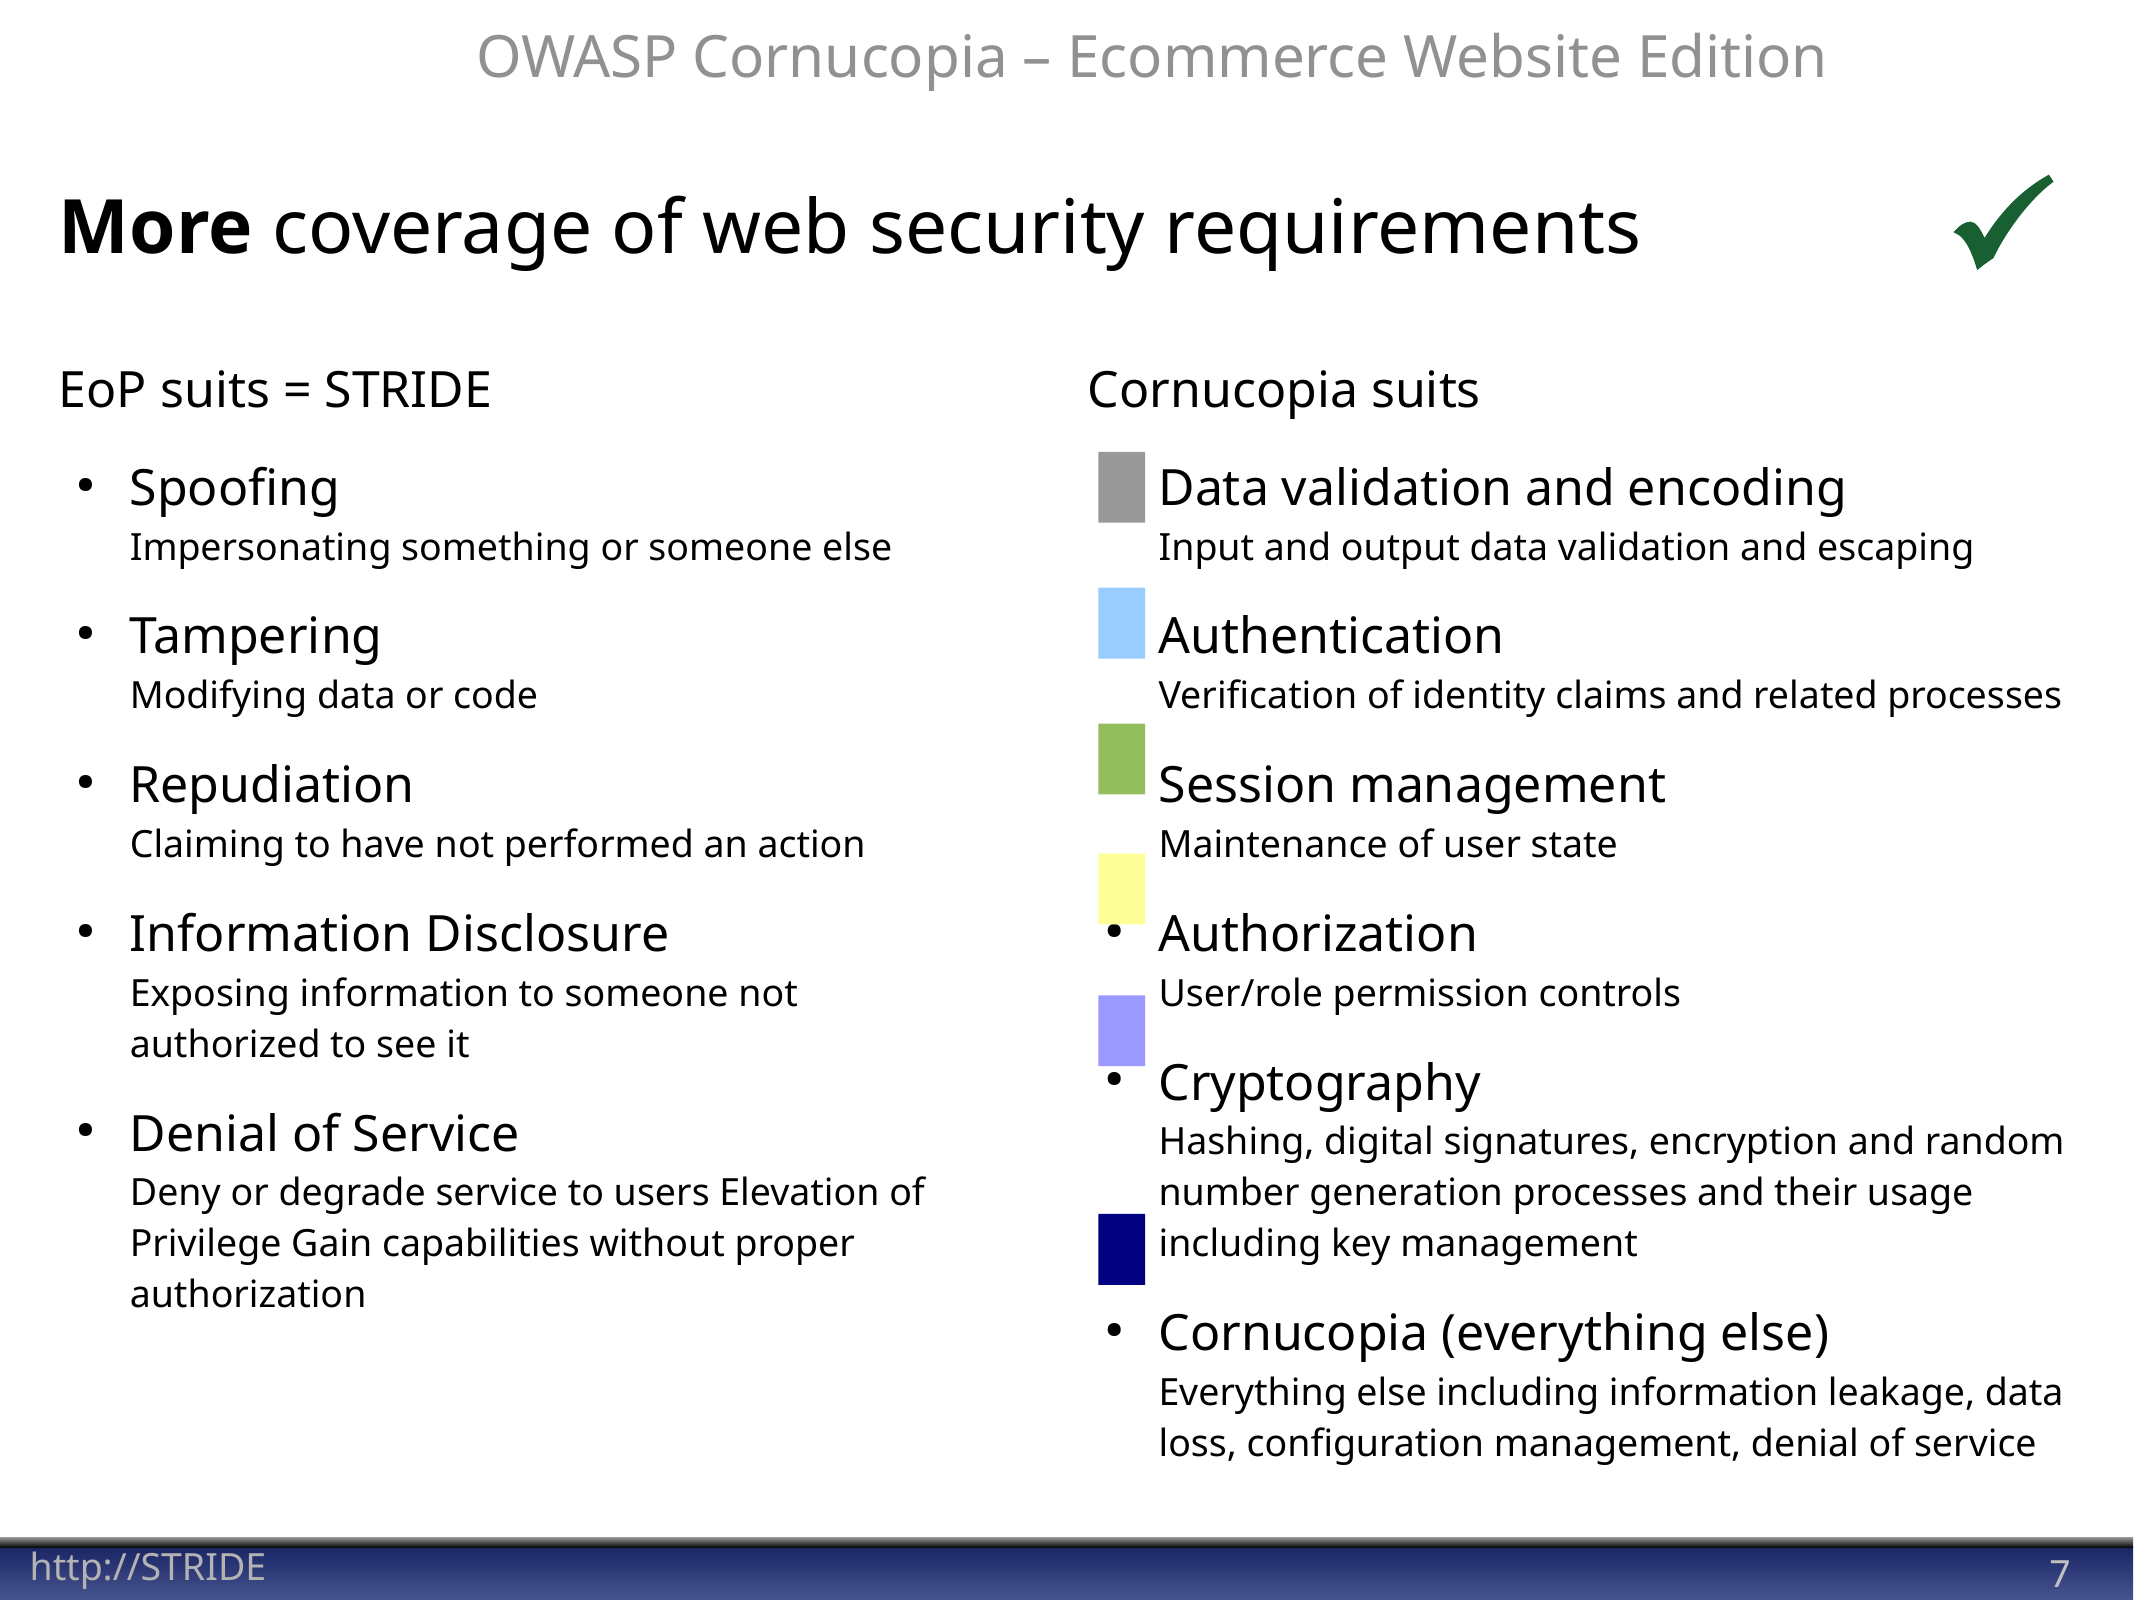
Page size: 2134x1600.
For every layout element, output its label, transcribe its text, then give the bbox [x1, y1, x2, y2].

list http://STRIDE [29, 1540, 2038, 1600]
list [1098, 1213, 1146, 1285]
title More coverage of web security requirements [58, 124, 2126, 325]
list EoP suits = STRIDE Spoofing Impersonating something or someone else Tampering Modifying data or code Repudiation Claiming to have not performed an action Information Disclosure Exposing information to someone not authorized to see it Denial of Service Deny or degrade service to users Elevation of Privilege Gain capabilities without proper authorization [58, 354, 945, 1536]
list ü [1730, 177, 2061, 325]
list [1098, 587, 1146, 659]
list [1098, 995, 1146, 1067]
list Cornucopia suits Data validation and encoding Input and output data validation and escaping Authentication Verification of identity claims and related processes Session management Maintenance of user state Authorization User/role permission controls Cryptography Hashing, digital signatures, encryption and random number generation processes and their usage including key management Cornucopia (everything else) Everything else including information leakage, data loss, configuration management, denial of service [1087, 354, 2068, 1536]
list [1098, 723, 1146, 795]
list [1098, 853, 1146, 925]
list [1098, 451, 1146, 523]
